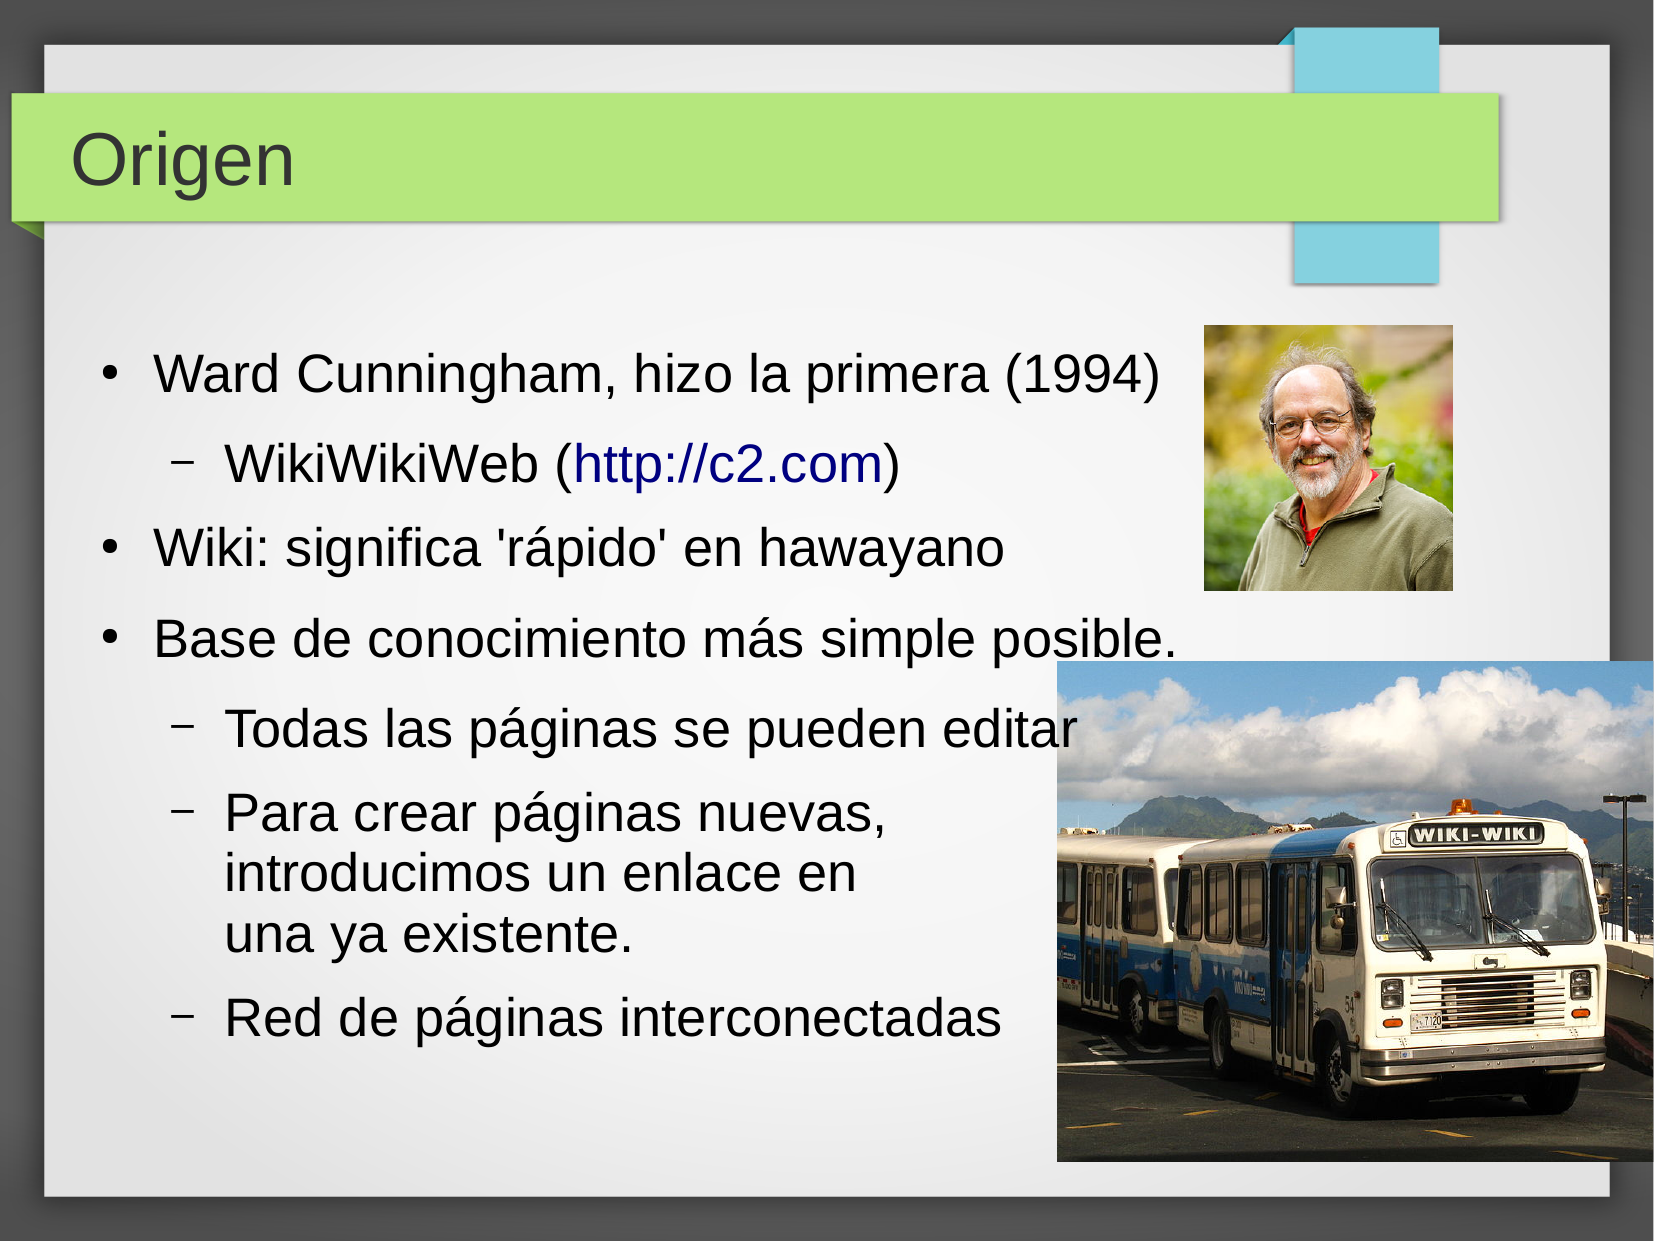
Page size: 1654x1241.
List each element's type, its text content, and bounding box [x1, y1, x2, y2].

picture [0, 0, 1654, 1241]
title Origen [70, 106, 1229, 213]
list Ward Cunningham, hizo la primera (1994) WikiWikiWeb (http://c2.com) Wiki: significa 'rápido' en hawayano Base de conocimiento más simple posible. Todas las páginas se pueden editar Para crear páginas nuevas, introducimos un enlace en una ya existente. Red de páginas interconectadas [82, 343, 1538, 1063]
